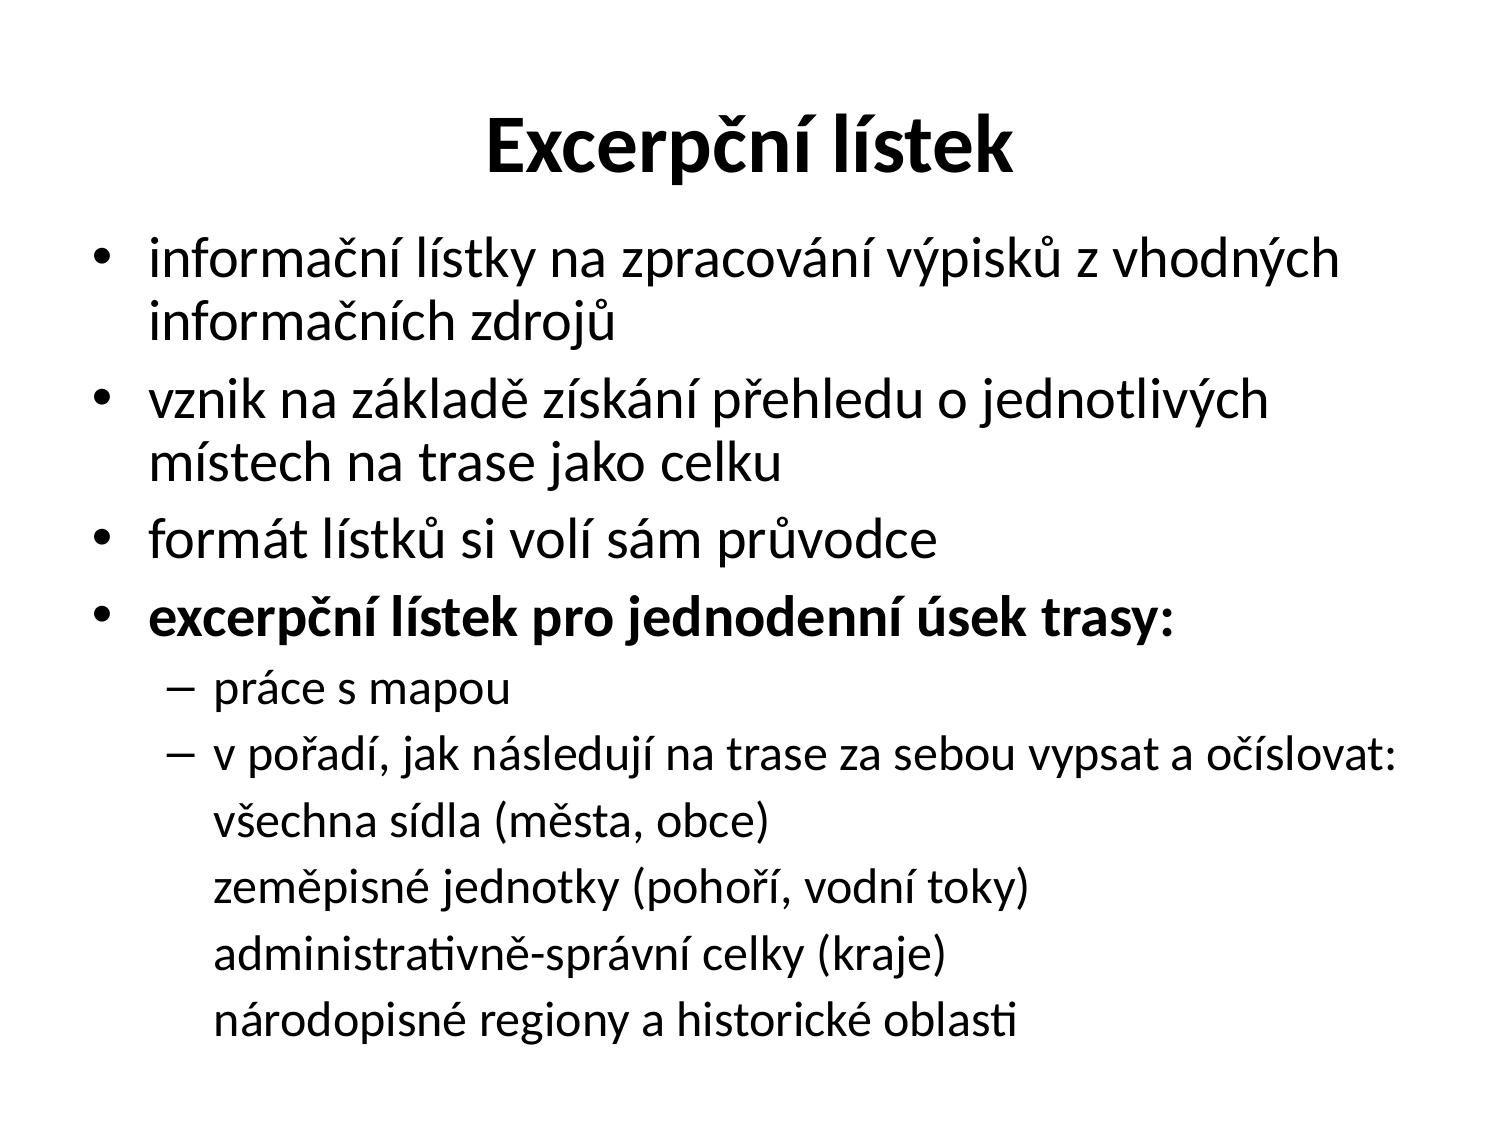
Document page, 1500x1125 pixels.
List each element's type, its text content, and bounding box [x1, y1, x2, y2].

title Excerpční lístek [75, 45, 1426, 233]
list informační lístky na zpracování výpisků z vhodných informačních zdrojů vznik na základě získání přehledu o jednotlivých místech na trase jako celku formát lístků si volí sám průvodce excerpční lístek pro jednodenní úsek trasy: práce s mapou v pořadí, jak následují na trase za sebou vypsat a očíslovat: všechna sídla (města, obce) zeměpisné jednotky (pohoří, vodní toky) administrativně-správní celky (kraje) národopisné regiony a historické oblasti [76, 220, 1427, 1125]
